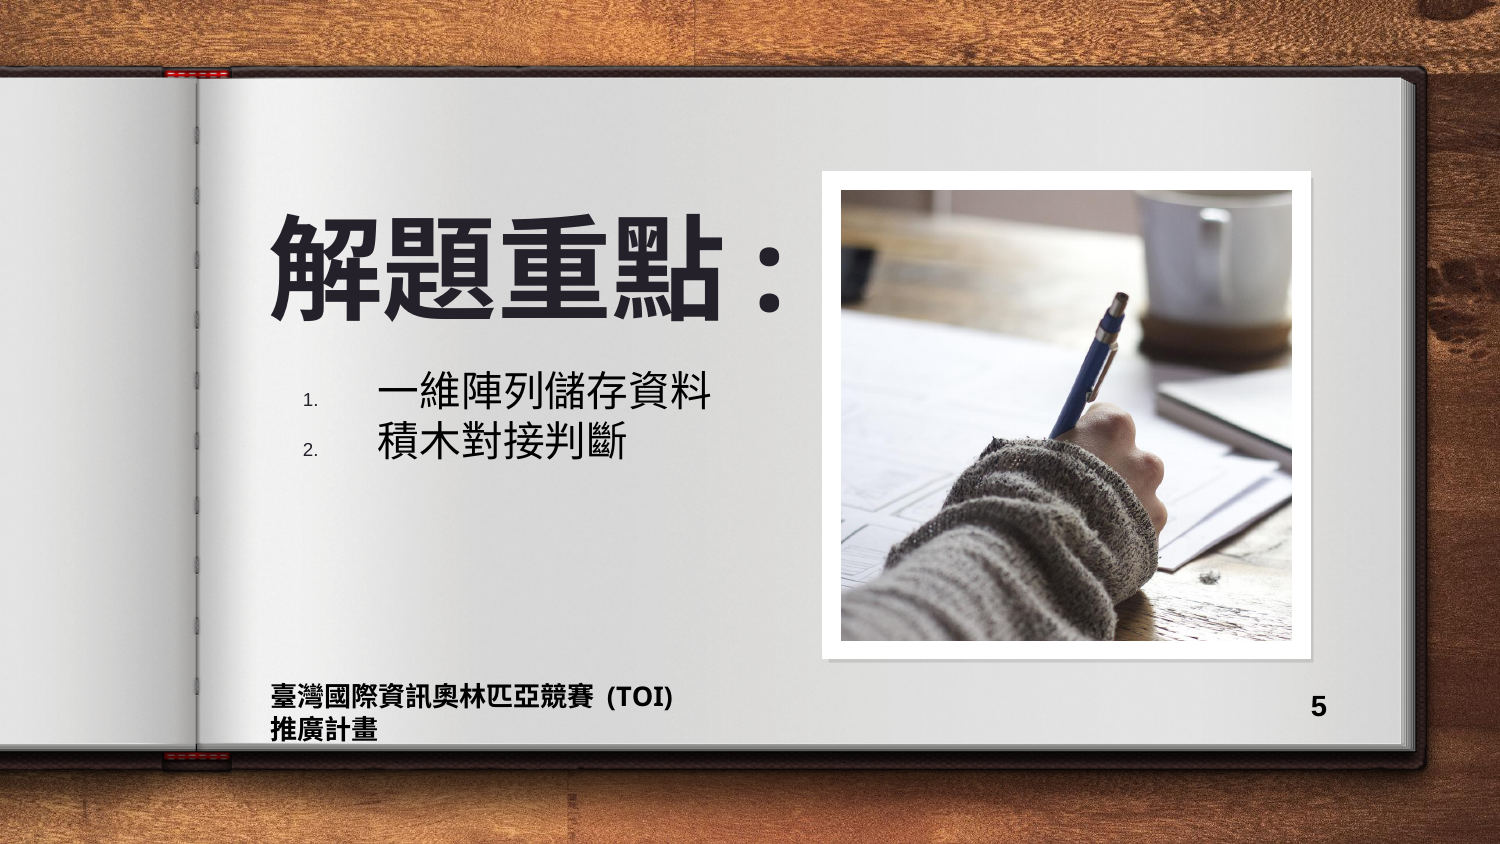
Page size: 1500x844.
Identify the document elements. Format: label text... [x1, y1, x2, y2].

text_box [1295, 672, 1386, 737]
text_box 一維陣列儲存資料 積木對接判斷 [287, 349, 842, 654]
text_box [829, 178, 1314, 663]
picture [841, 190, 1292, 641]
text_box 解題重點: [253, 158, 784, 350]
